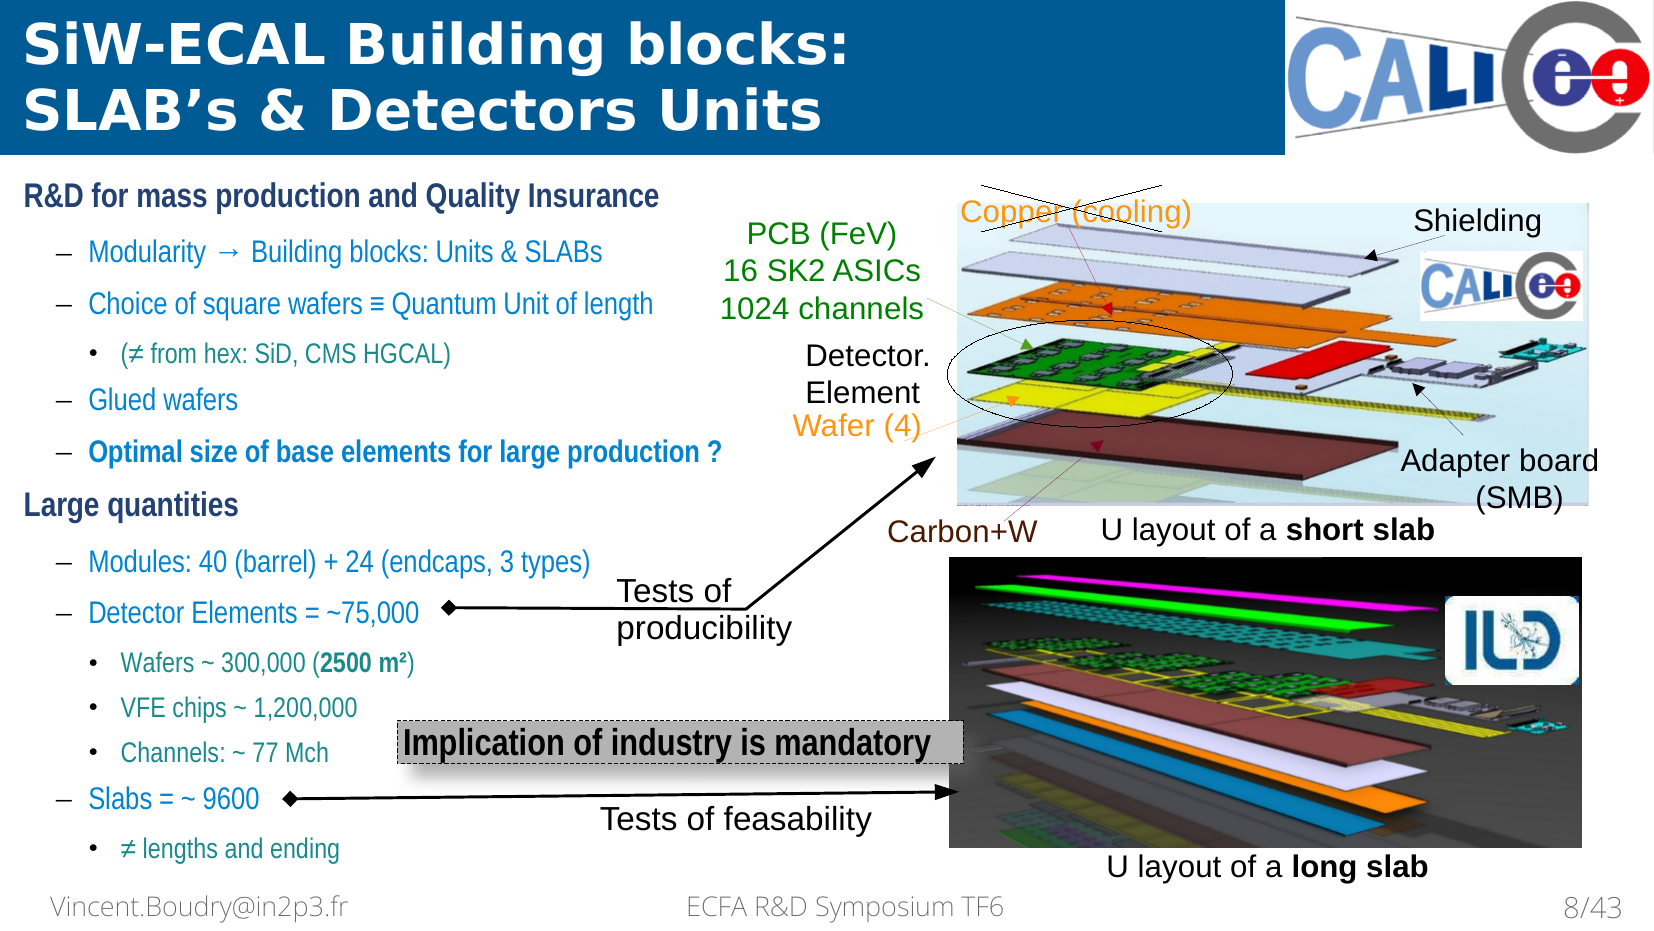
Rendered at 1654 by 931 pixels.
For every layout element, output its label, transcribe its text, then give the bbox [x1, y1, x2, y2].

text_box Tests of producibility [601, 565, 932, 655]
list R&D for mass production and Quality Insurance Modularity → Building blocks: Units & SLABs Choice of square wafers ≡ Quantum Unit of length (≠ from hex: SiD, CMS HGCAL) Glued wafers Optimal size of base elements for large production ? Large quantities Modules: 40 (barrel) + 24 (endcaps, 3 types) Detector Elements = ~75,000 Wafers ~ 300,000 (2500 m²) VFE chips ~ 1,200,000 Channels: ~ 77 Mch Slabs = ~ 9600 ≠ lengths and ending [23, 175, 818, 866]
text_box Wafer (4) [777, 397, 963, 455]
picture [957, 203, 1590, 506]
text_box Copper (cooling) [945, 184, 1253, 242]
text_box U layout of a long slab [1091, 838, 1493, 896]
text_box Adapter board (SMB) [1385, 432, 1654, 532]
text_box PCB (FeV) 16 SK2 ASICs 1024 channels [692, 205, 952, 305]
picture [1285, 0, 1654, 156]
title SiW-ECAL Building blocks: SLAB’s & Detectors Units [22, 12, 1285, 144]
text_box Tests of feasability [585, 793, 888, 846]
text_box Carbon+W [872, 504, 1083, 561]
picture [949, 557, 1582, 848]
text_box Detector. Element [790, 327, 961, 385]
text_box Implication of industry is mandatory [397, 722, 964, 763]
text_box U layout of a short slab [1085, 502, 1499, 559]
text_box Shielding [1385, 193, 1570, 251]
